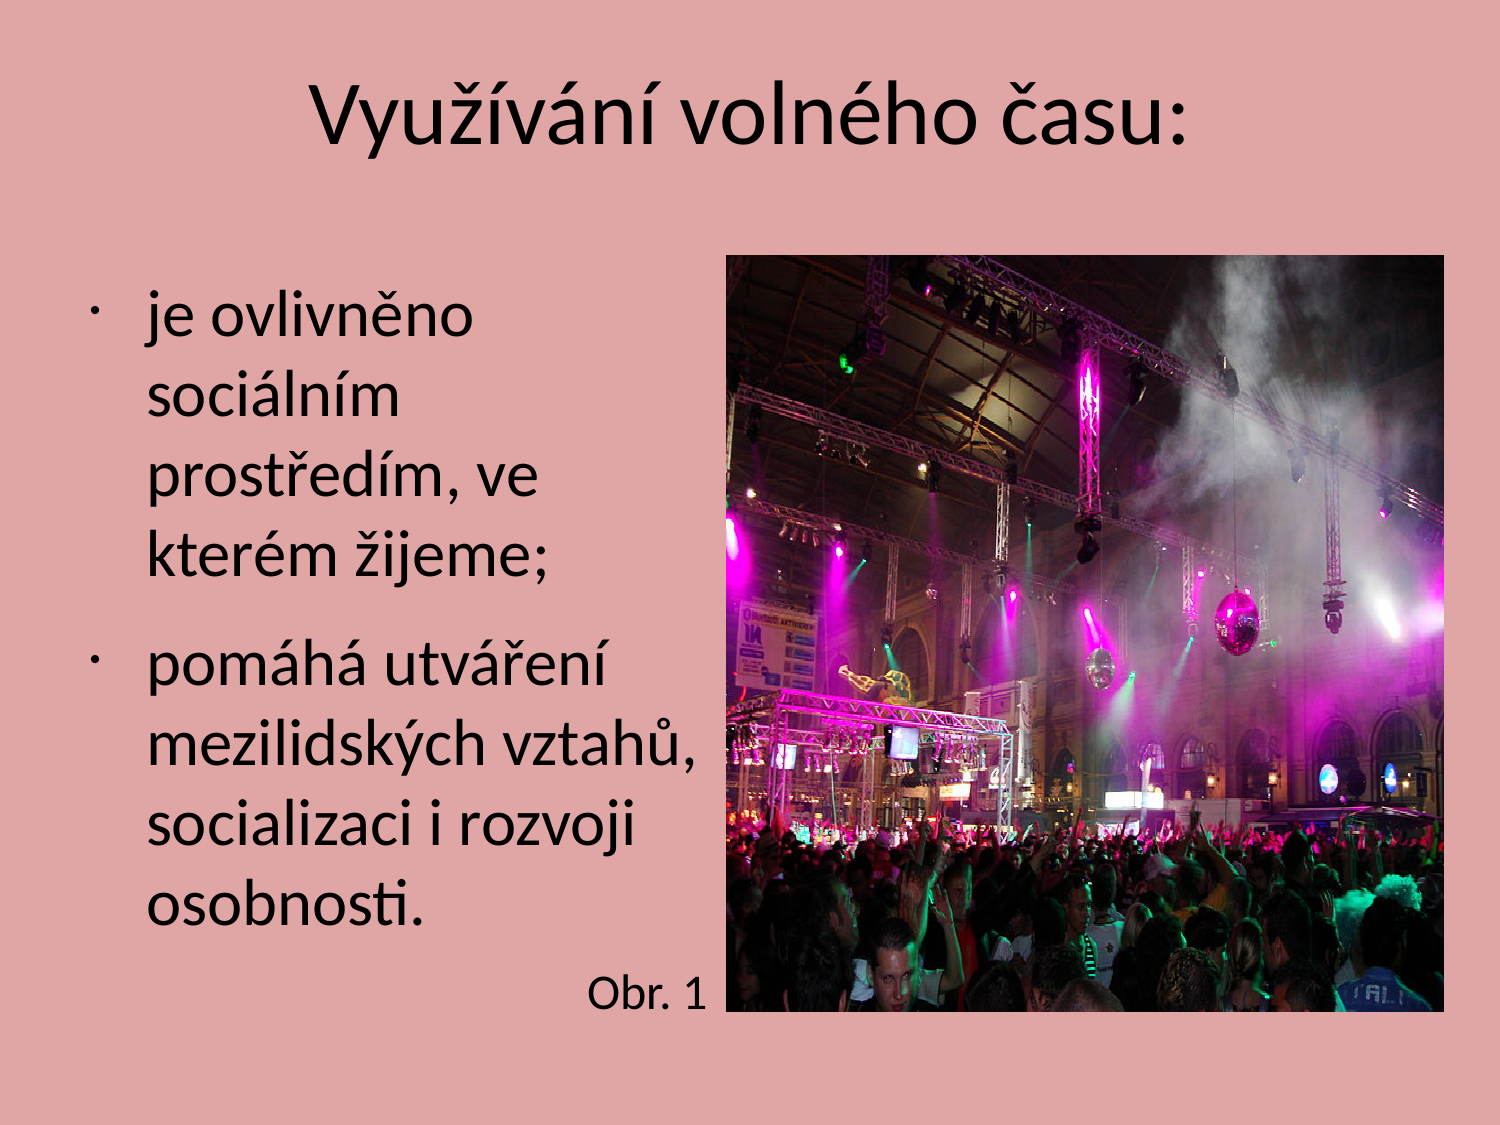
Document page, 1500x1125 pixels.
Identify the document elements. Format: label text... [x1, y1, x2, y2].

picture [726, 255, 1444, 1012]
text_box Obr. 1 [572, 952, 742, 1028]
title Využívání volného času: [75, 45, 1425, 233]
list je ovlivněno sociálním prostředím, ve kterém žijeme; pomáhá utváření mezilidských vztahů, socializaci i rozvoji osobnosti. [75, 262, 726, 1005]
